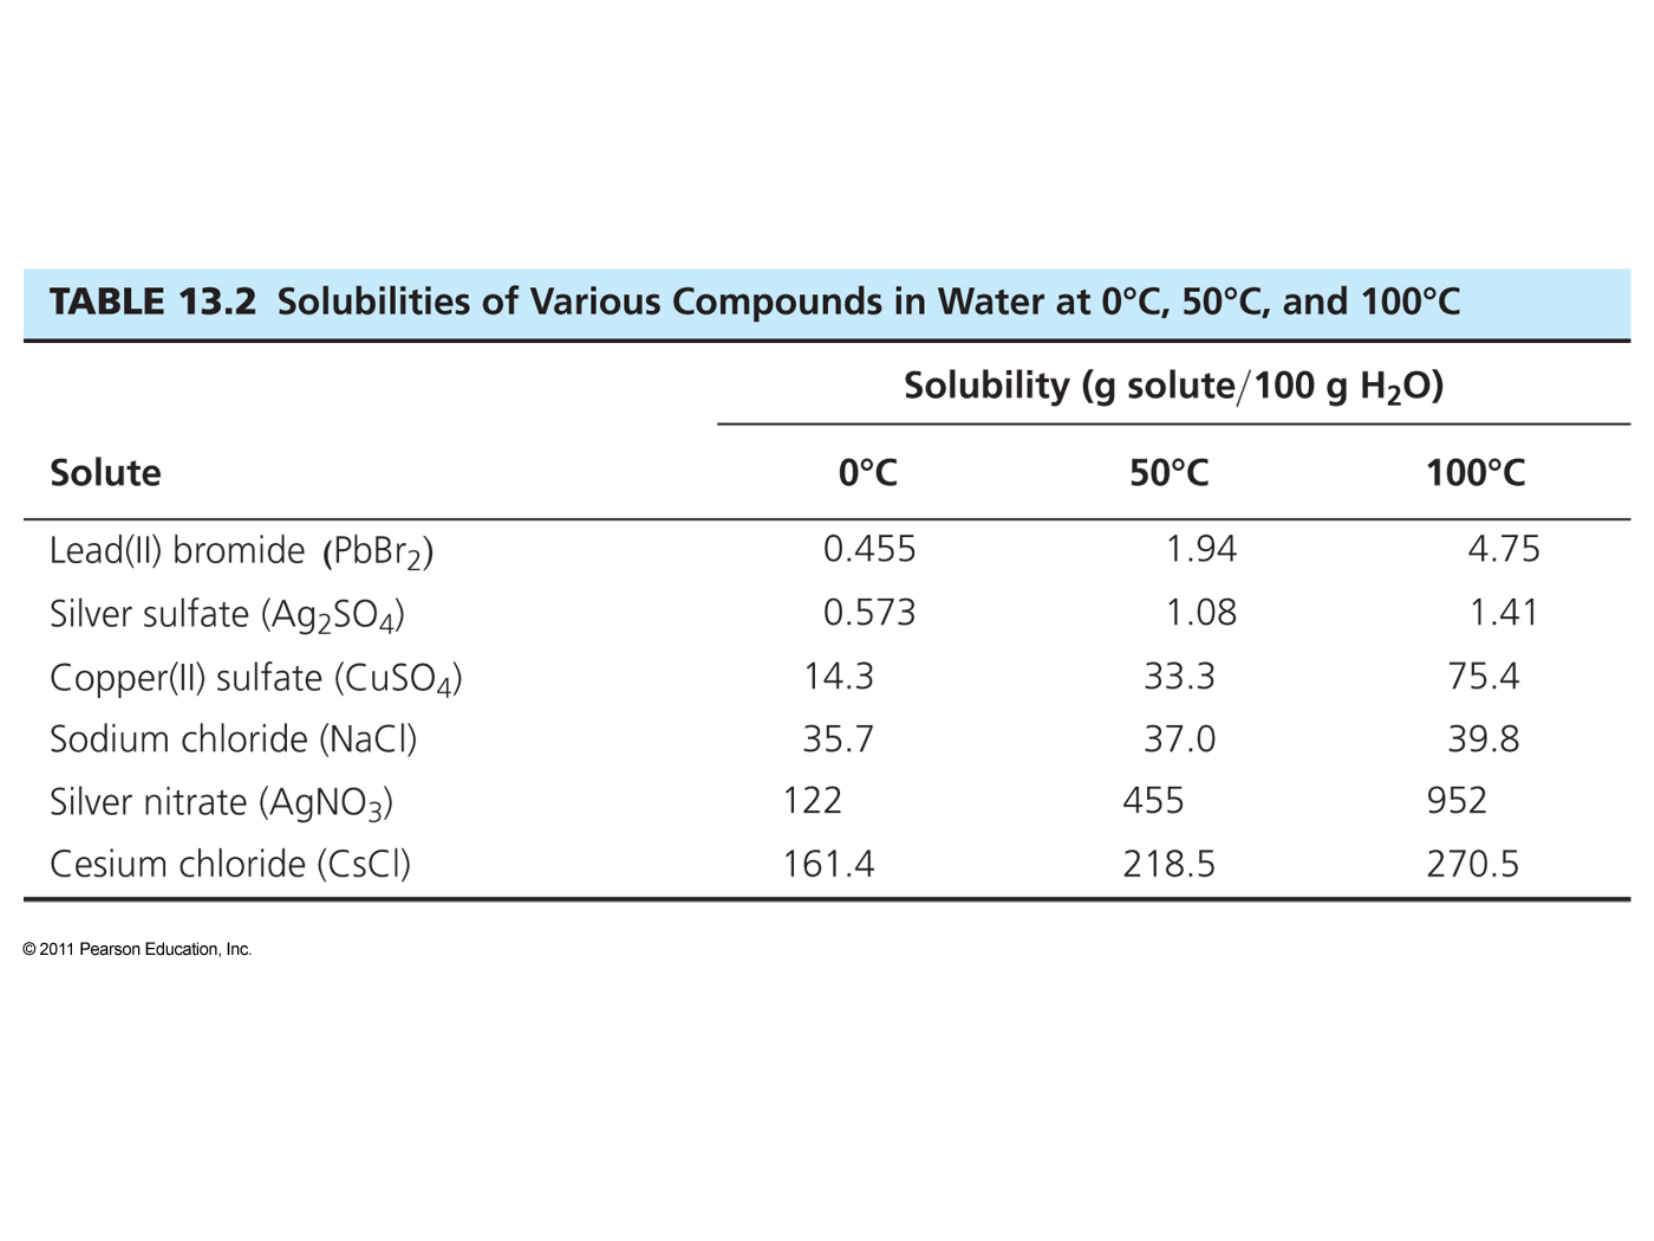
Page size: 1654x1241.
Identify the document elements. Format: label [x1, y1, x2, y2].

picture [0, 246, 1654, 994]
